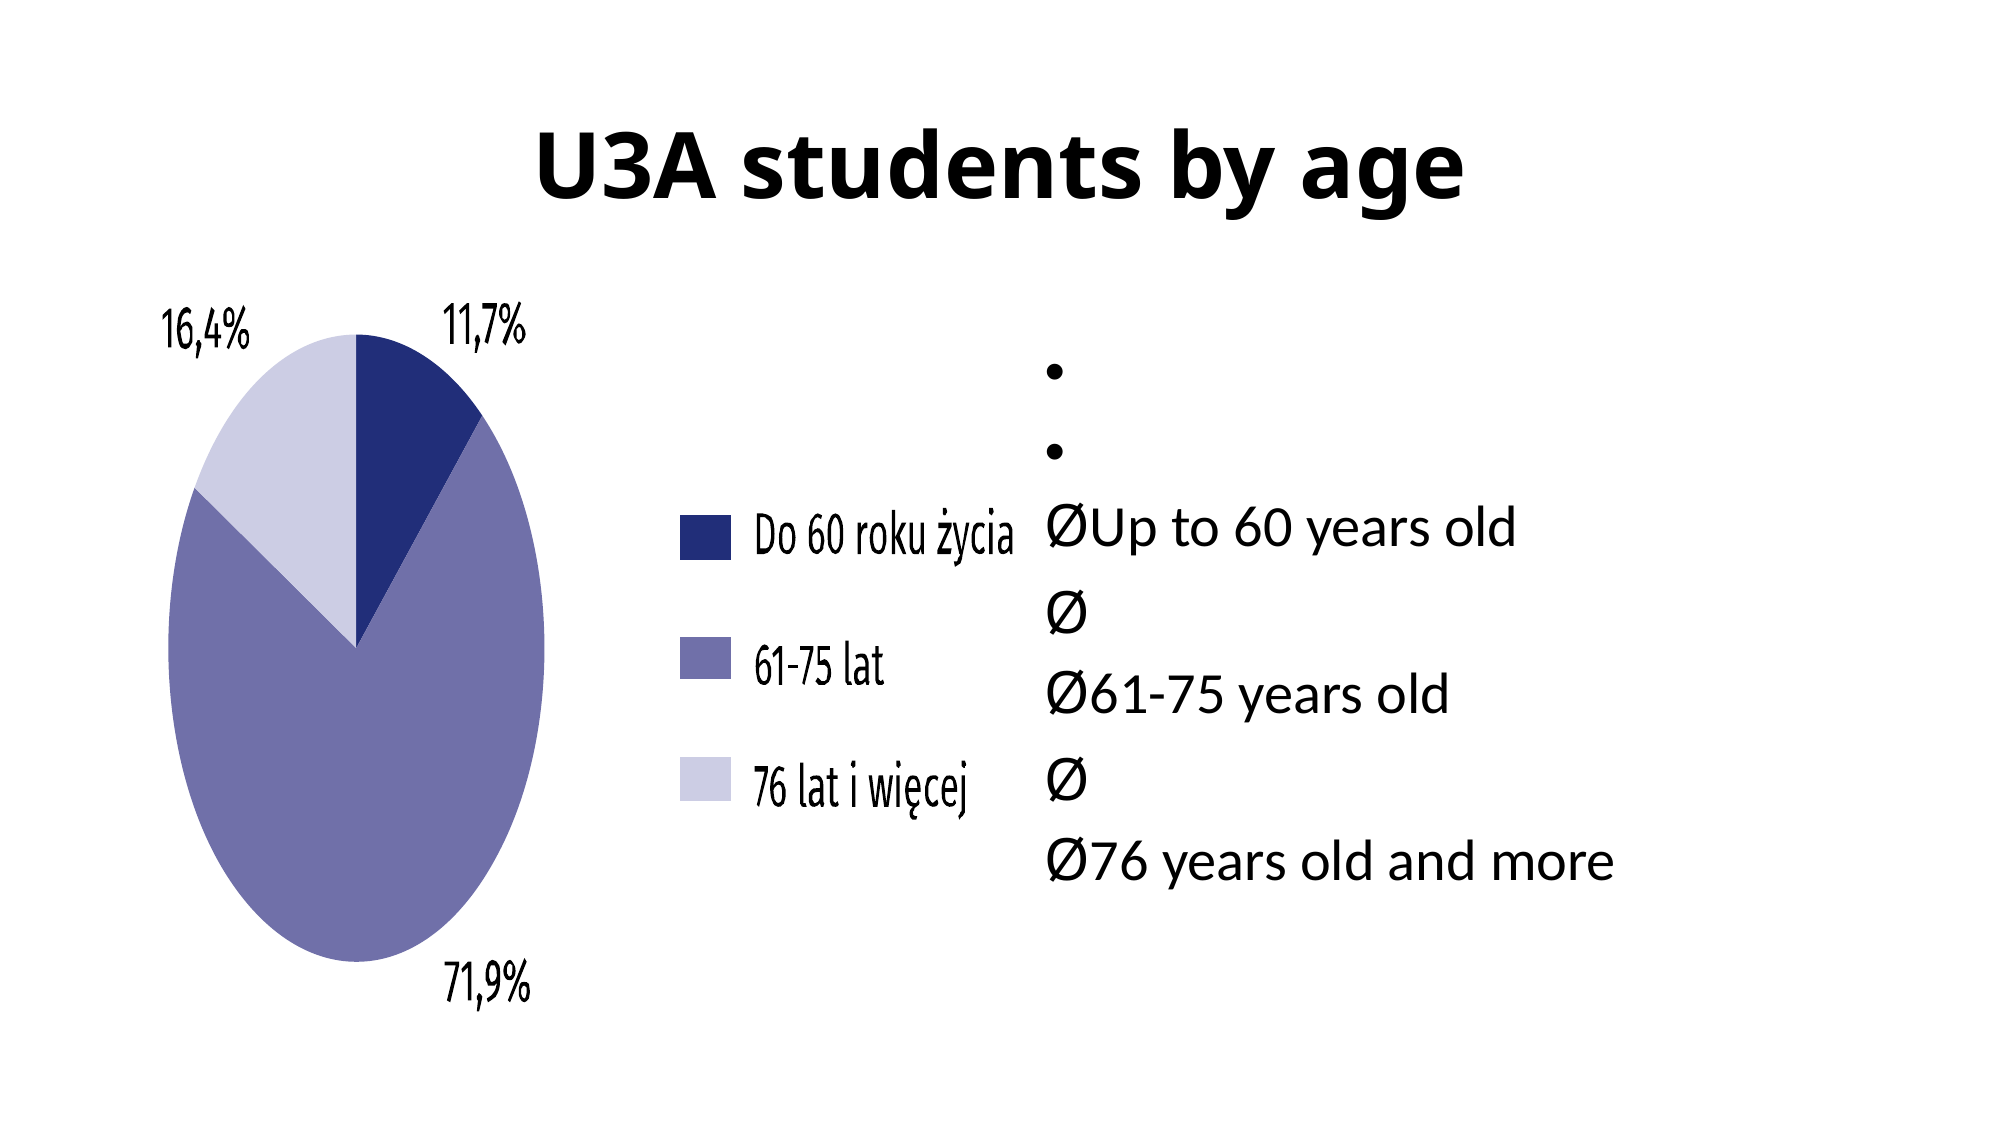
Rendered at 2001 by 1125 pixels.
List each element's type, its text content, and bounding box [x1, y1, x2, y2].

picture [162, 299, 1013, 1014]
list Up to 60 years old 61-75 years old 76 years old and more [1029, 328, 1880, 1043]
title U3A students by age [137, 59, 1863, 278]
